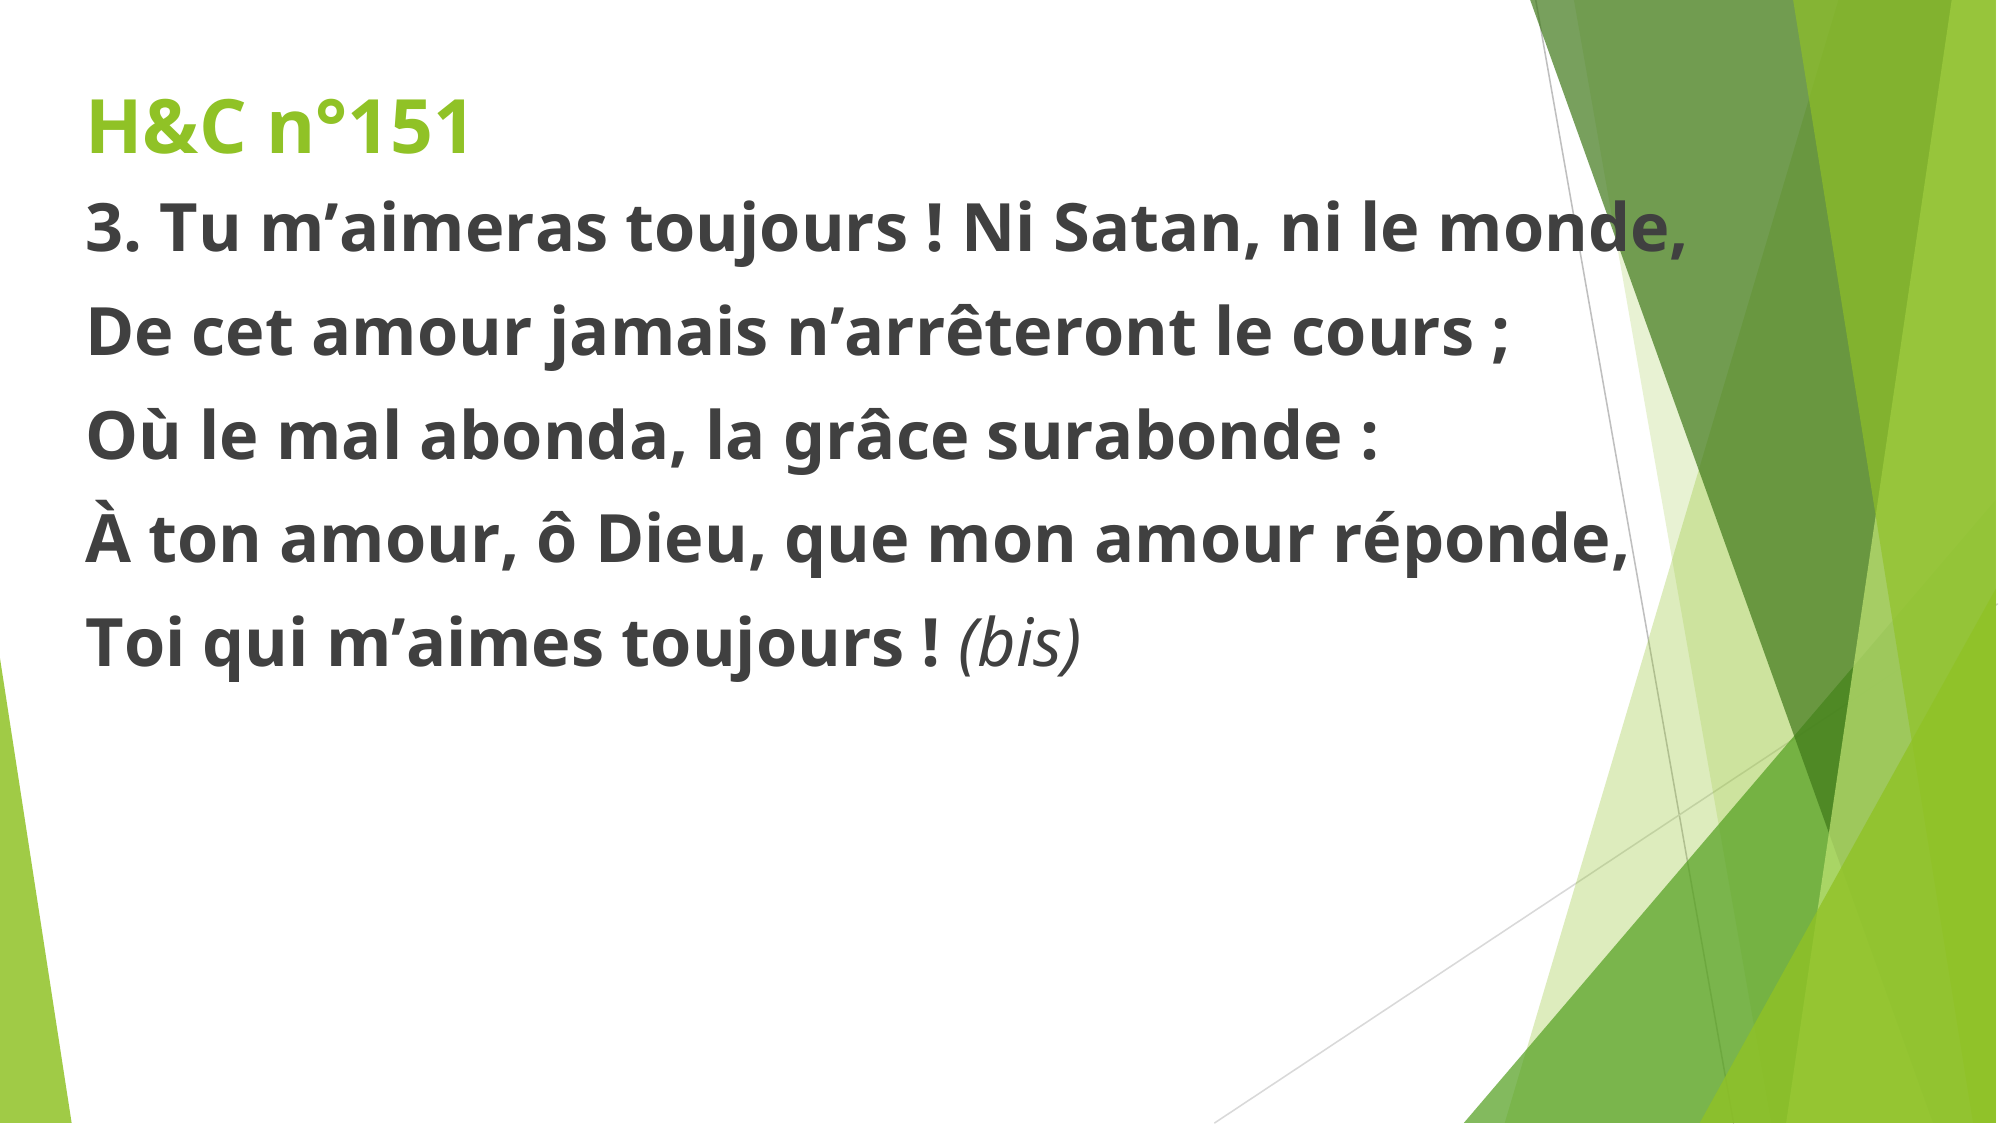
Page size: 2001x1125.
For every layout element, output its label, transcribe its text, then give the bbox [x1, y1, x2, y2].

text_box H&C n°151 [70, 70, 567, 165]
text_box 3. Tu m’aimeras toujours ! Ni Satan, ni le monde, De cet amour jamais n’arrêteront le cours ; Où le mal abonda, la grâce surabonde : À ton amour, ô Dieu, que mon amour réponde, Toi qui m’aimes toujours ! (bis) [70, 165, 1985, 1075]
